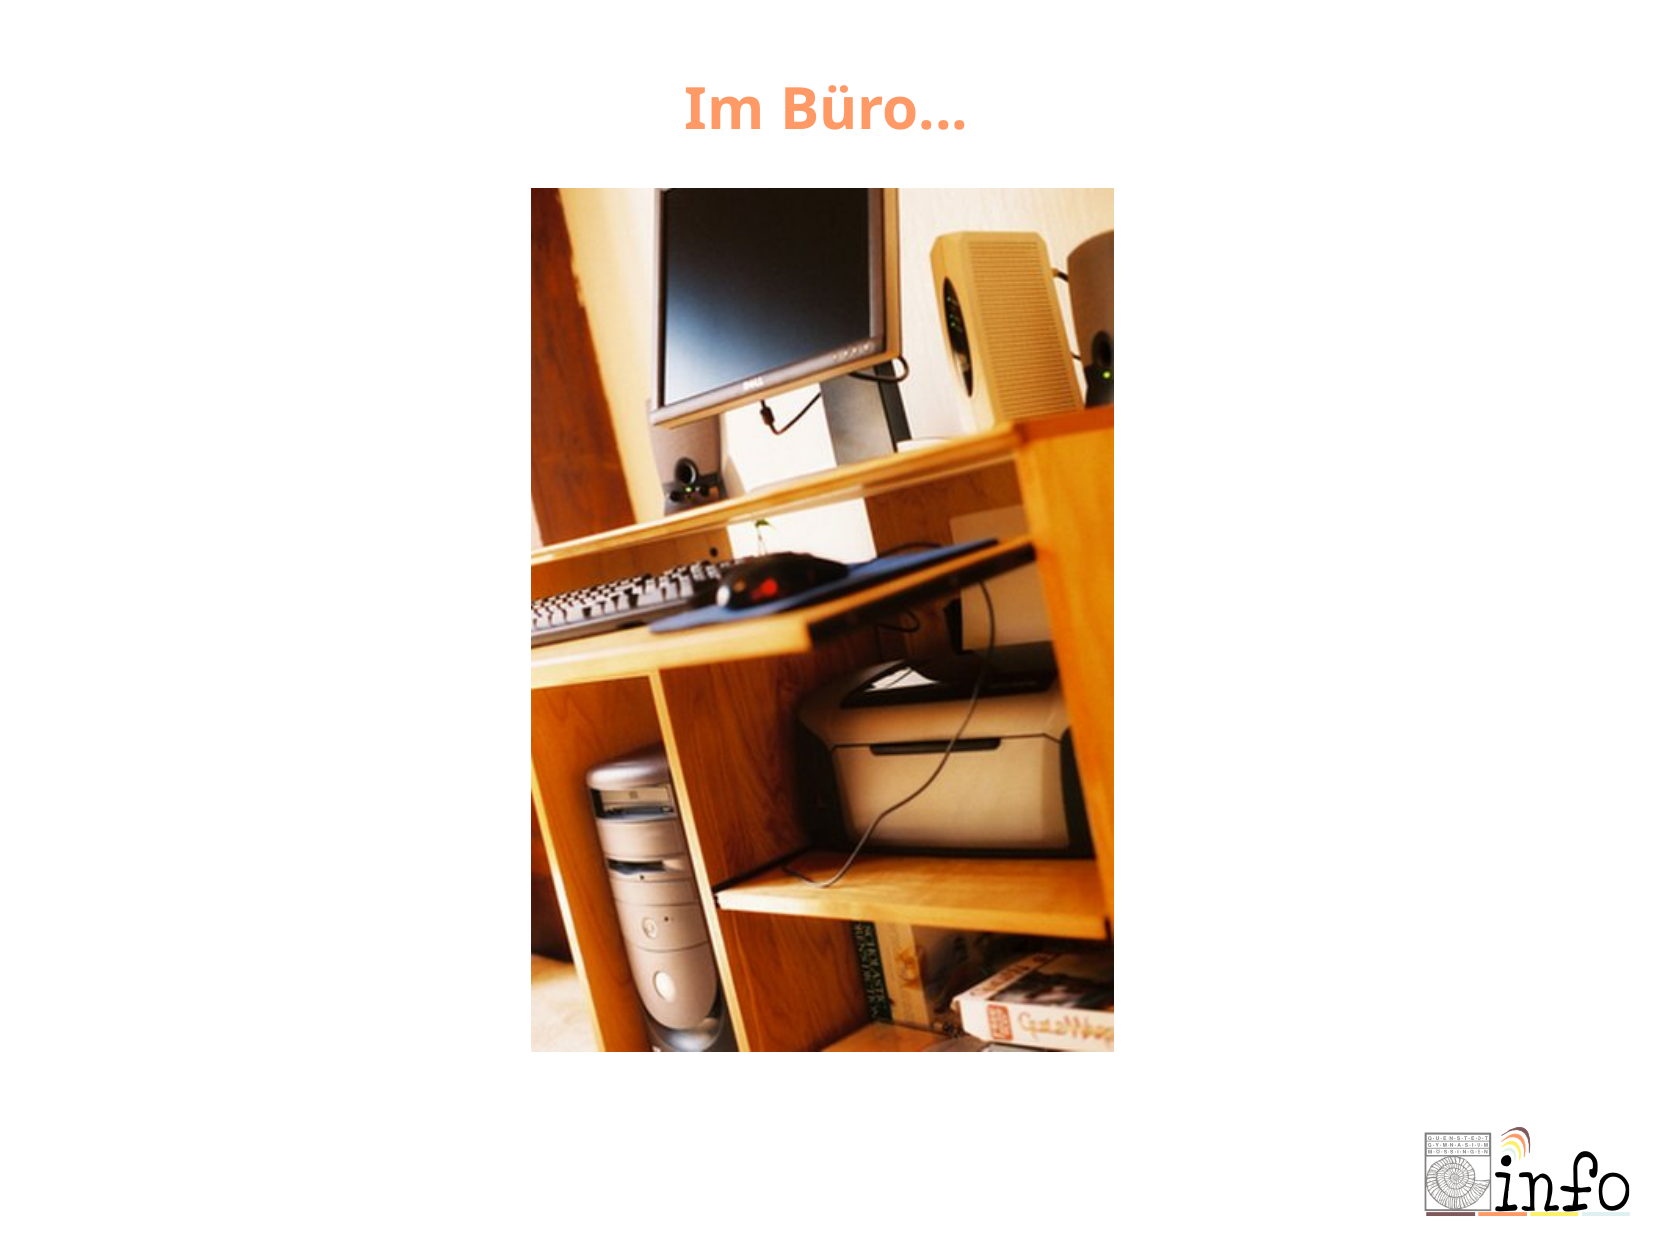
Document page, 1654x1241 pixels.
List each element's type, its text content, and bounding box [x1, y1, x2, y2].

picture [531, 188, 1114, 1052]
picture [1418, 1127, 1630, 1217]
title Im Büro... [82, 49, 1571, 166]
